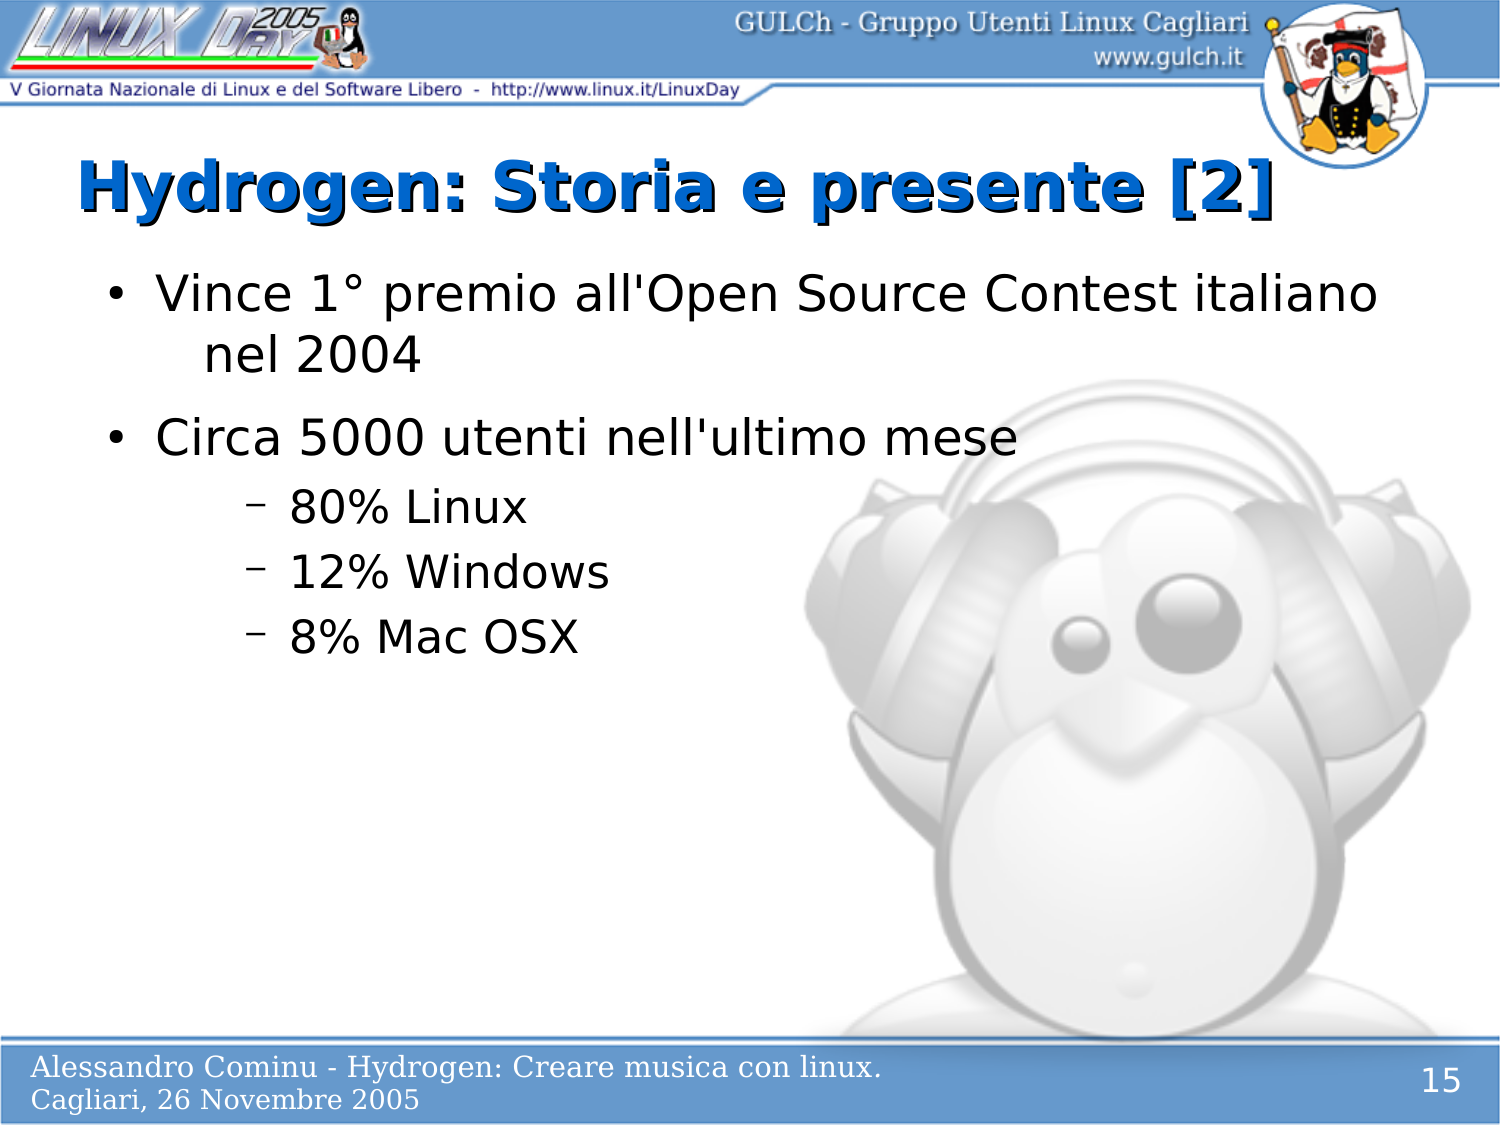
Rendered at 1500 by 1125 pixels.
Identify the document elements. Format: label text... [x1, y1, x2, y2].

title Hydrogen: Storia e presente [2] [75, 148, 1329, 227]
picture [0, 0, 1500, 1125]
picture [759, 1063, 767, 1076]
list Vince 1° premio all'Open Source Contest italiano nel 2004 Circa 5000 utenti nell'ultimo mese 80% Linux 12% Windows 8% Mac OSX [75, 262, 1426, 1013]
